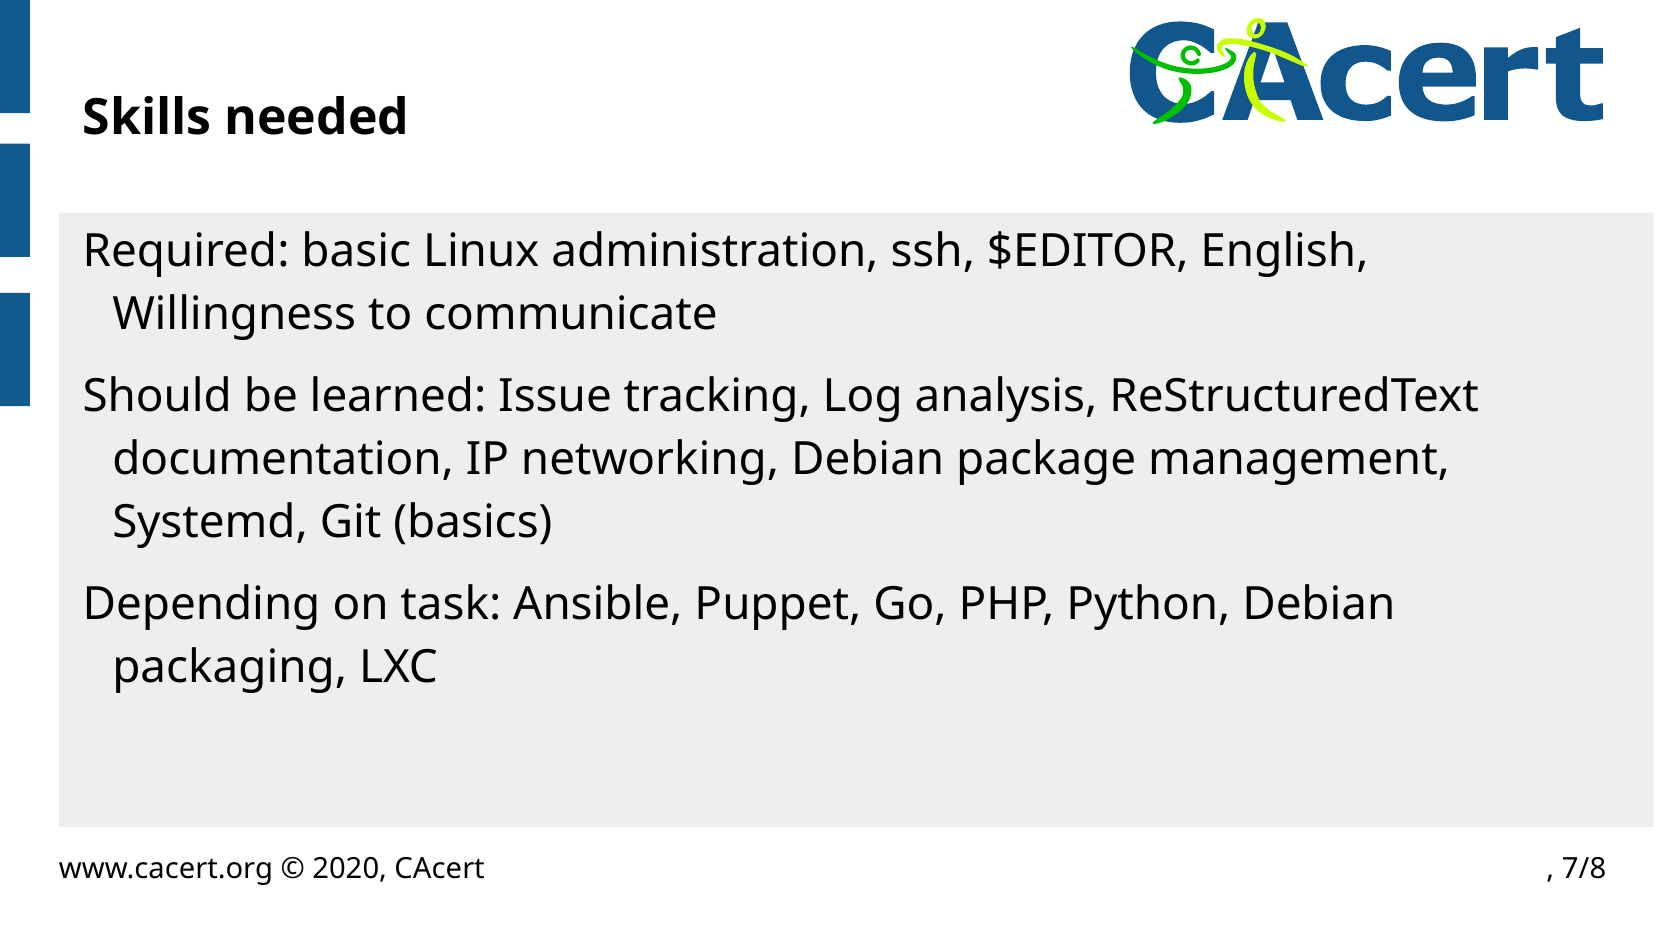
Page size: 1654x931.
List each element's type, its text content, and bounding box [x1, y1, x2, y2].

list Required: basic Linux administration, ssh, $EDITOR, English, Willingness to communicate Should be learned: Issue tracking, Log analysis, ReStructuredText documentation, IP networking, Debian package management, Systemd, Git (basics) Depending on task: Ansible, Puppet, Go, PHP, Python, Debian packaging, LXC [82, 217, 1571, 758]
title Skills needed [82, 37, 1075, 193]
